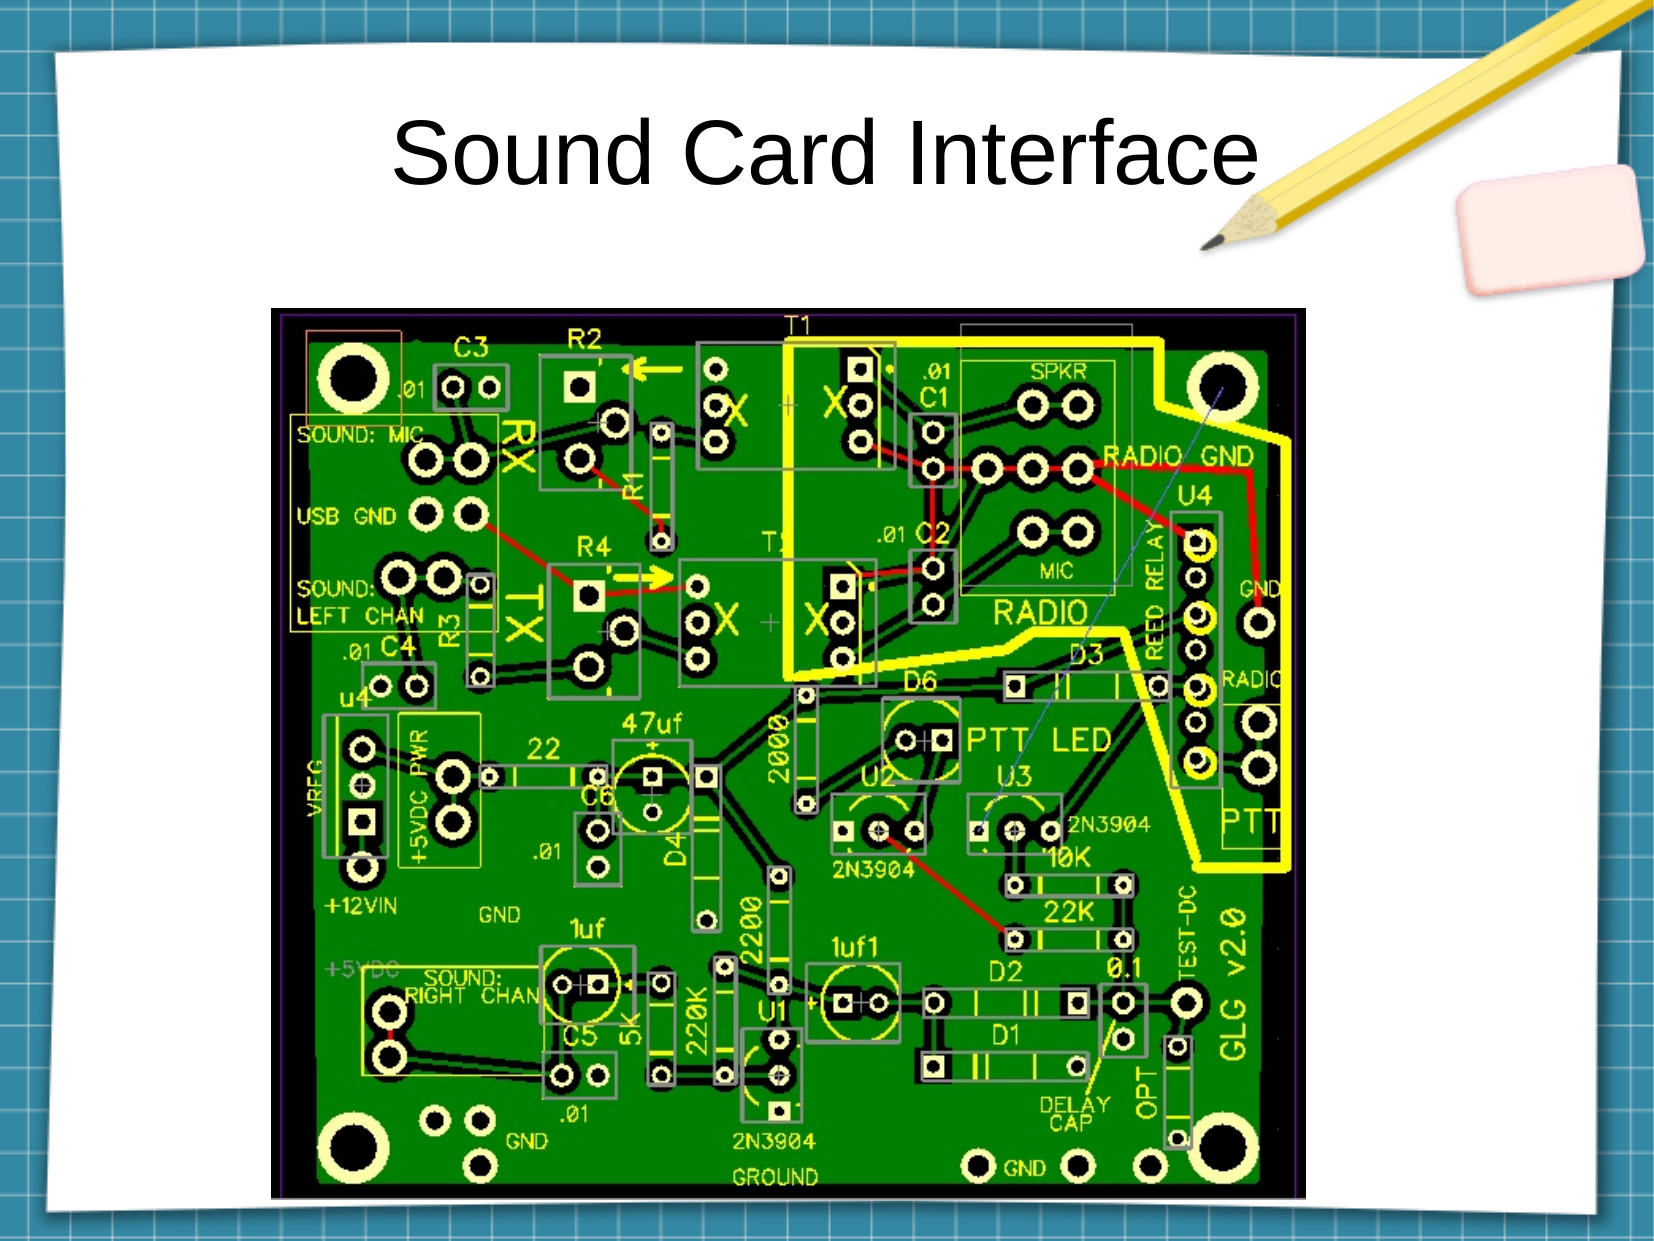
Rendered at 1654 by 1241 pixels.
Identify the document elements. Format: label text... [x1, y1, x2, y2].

title Sound Card Interface [82, 49, 1571, 257]
picture [0, 0, 1654, 1241]
